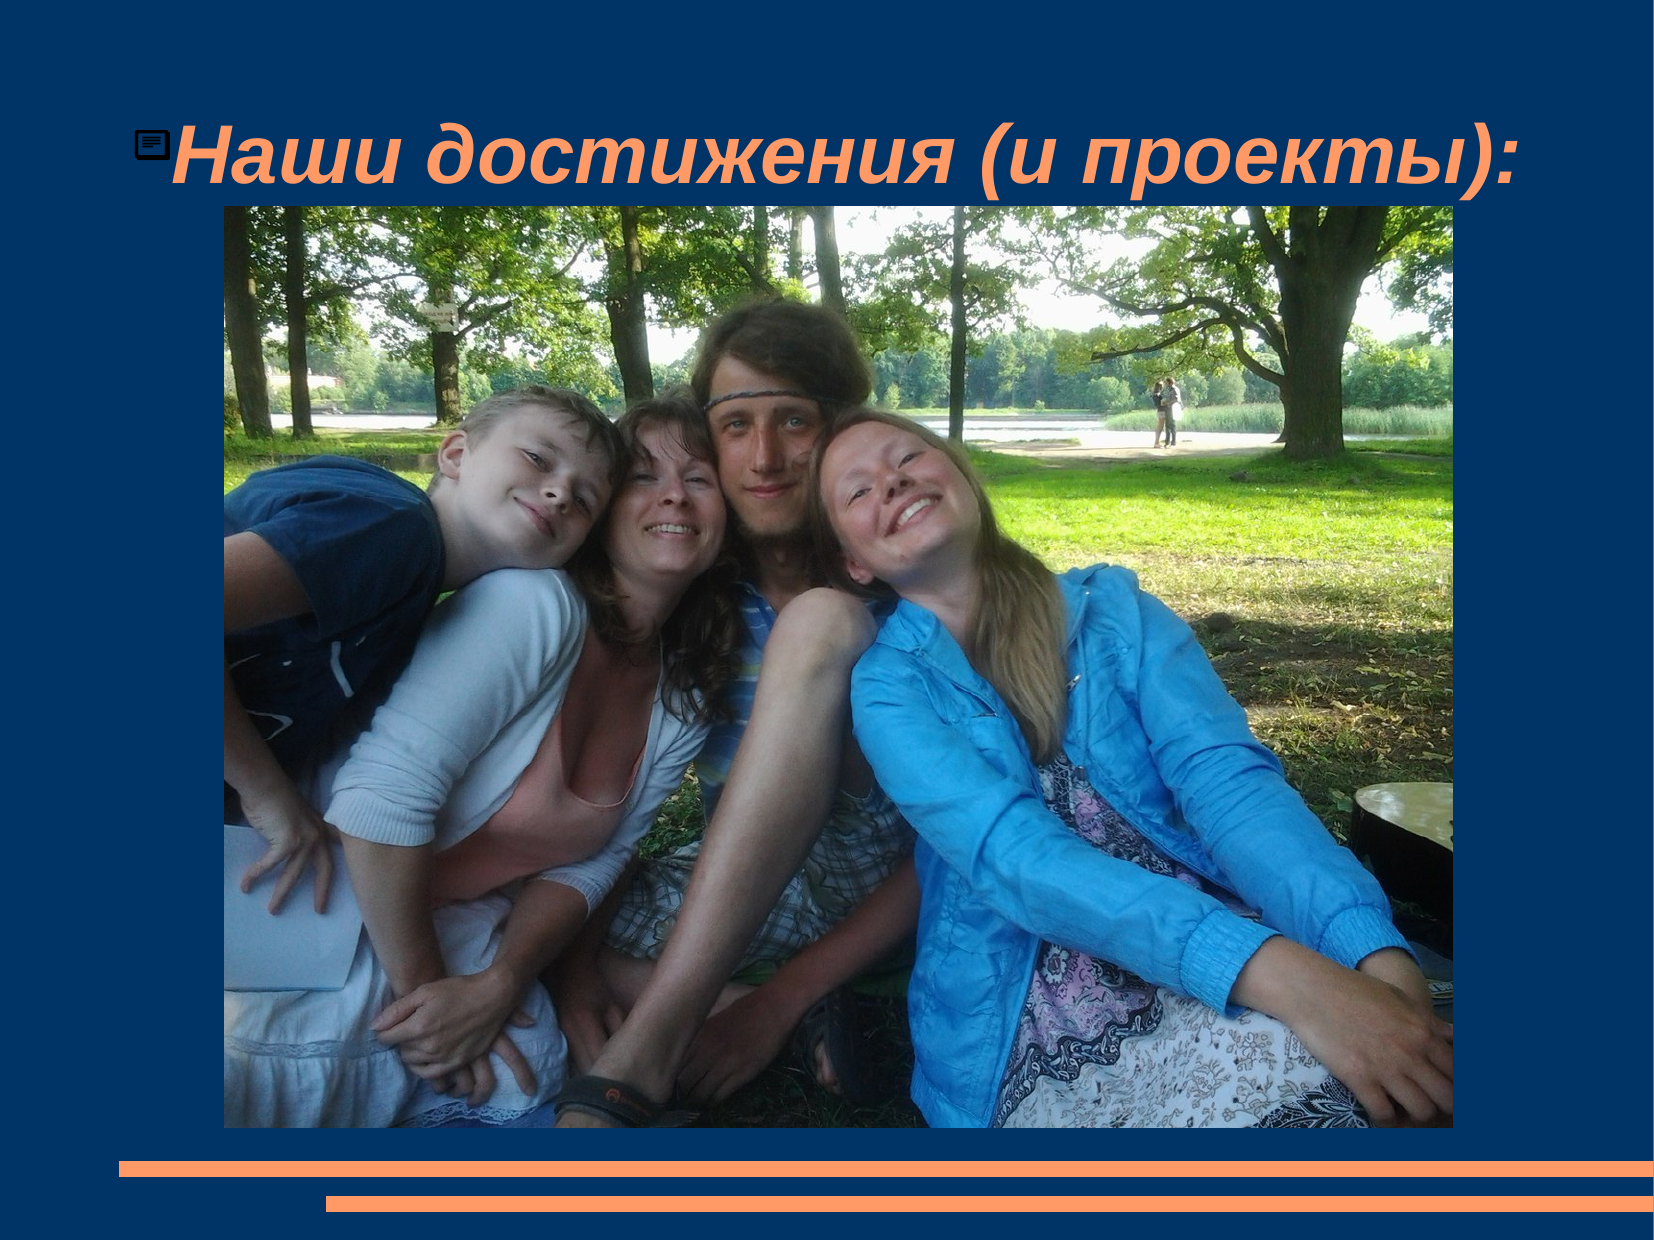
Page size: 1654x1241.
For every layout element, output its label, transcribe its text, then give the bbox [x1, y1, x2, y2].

picture [224, 206, 1453, 1129]
title Наши достижения (и проекты): [121, 46, 1534, 254]
